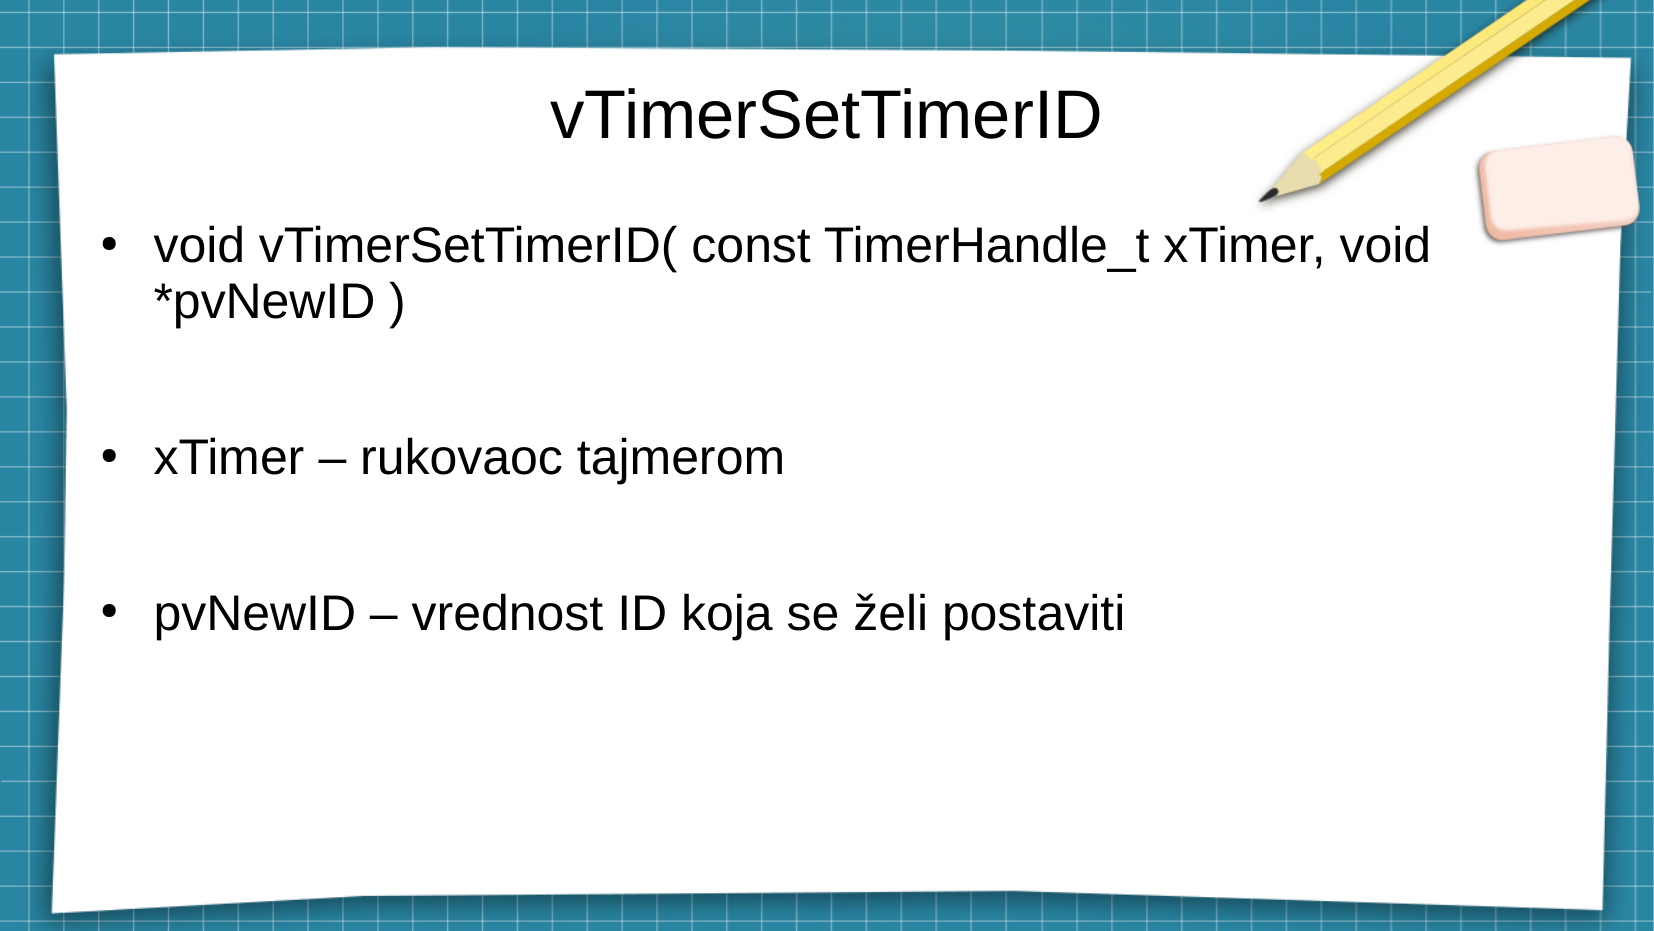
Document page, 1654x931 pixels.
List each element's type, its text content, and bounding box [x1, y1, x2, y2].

list void vTimerSetTimerID( const TimerHandle_t xTimer, void *pvNewID ) xTimer – rukovaoc tajmerom pvNewID – vrednost ID koja se želi postaviti [82, 217, 1571, 758]
picture [0, 0, 1654, 931]
title vTimerSetTimerID [82, 37, 1571, 193]
